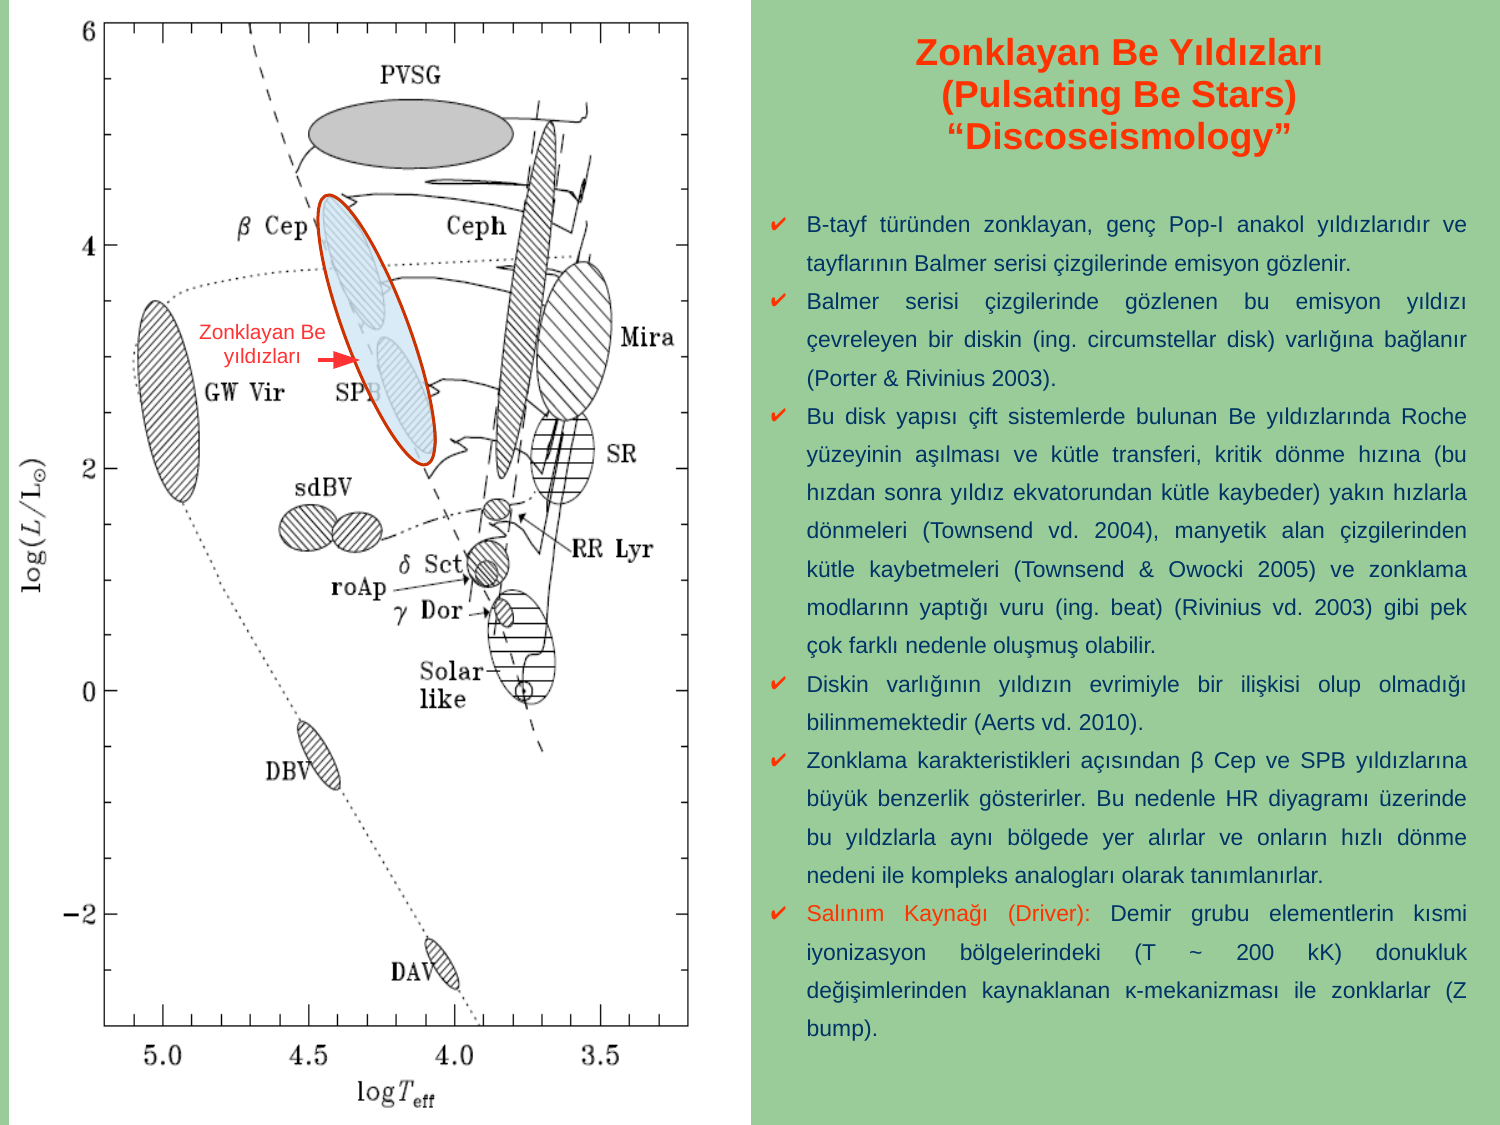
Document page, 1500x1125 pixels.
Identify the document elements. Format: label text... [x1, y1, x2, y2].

text_box [317, 194, 436, 465]
picture [9, 0, 751, 1125]
text_box Zonklayan Be Yıldızları (Pulsating Be Stars) “Discoseismology” B-tayf türünden zonklayan, genç Pop-I anakol yıldızlarıdır ve tayflarının Balmer serisi çizgilerinde emisyon gözlenir. Balmer serisi çizgilerinde gözlenen bu emisyon yıldızı çevreleyen bir diskin (ing. circumstellar disk) varlığına bağlanır (Porter & Rivinius 2003). Bu disk yapısı çift sistemlerde bulunan Be yıldızlarında Roche yüzeyinin aşılması ve kütle transferi, kritik dönme hızına (bu hızdan sonra yıldız ekvatorundan kütle kaybeder) yakın hızlarla dönmeleri (Townsend vd. 2004), manyetik alan çizgilerinden kütle kaybetmeleri (Townsend & Owocki 2005) ve zonklama modlarınn yaptığı vuru (ing. beat) (Rivinius vd. 2003) gibi pek çok farklı nedenle oluşmuş olabilir. Diskin varlığının yıldızın evrimiyle bir ilişkisi olup olmadığı bilinmemektedir (Aerts vd. 2010). Zonklama karakteristikleri açısından β Cep ve SPB yıldızlarına büyük benzerlik gösterirler. Bu nedenle HR diyagramı üzerinde bu yıldzlarla aynı bölgede yer alırlar ve onların hızlı dönme nedeni ile kompleks analogları olarak tanımlanırlar. Salınım Kaynağı (Driver): Demir grubu elementlerin kısmi iyonizasyon bölgelerindeki (T ~ 200 kK) donukluk değişimlerinden kaynaklanan κ-mekanizması ile zonklarlar (Z bump). [756, 24, 1483, 1066]
text_box Zonklayan Be yıldızları [180, 313, 346, 376]
